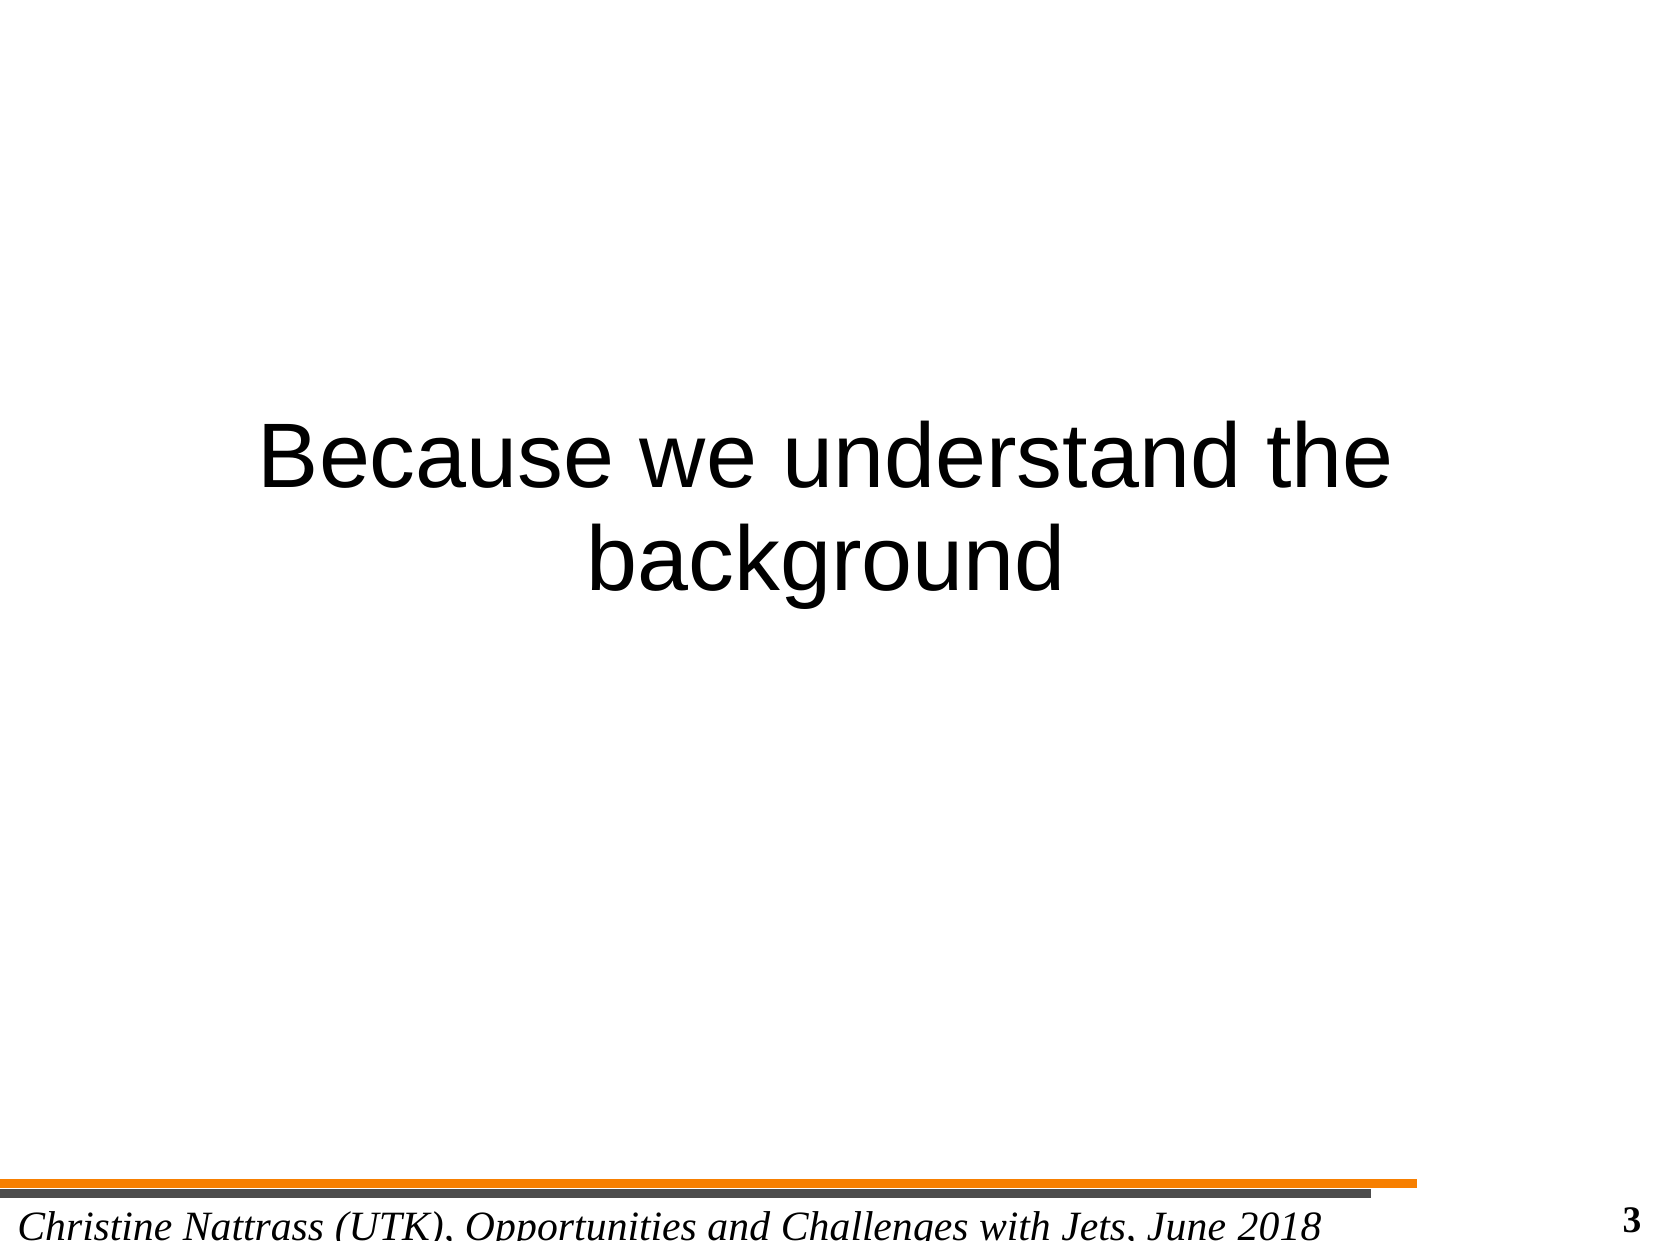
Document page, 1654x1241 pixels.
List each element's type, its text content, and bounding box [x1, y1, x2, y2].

title Because we understand the background [82, 403, 1571, 611]
